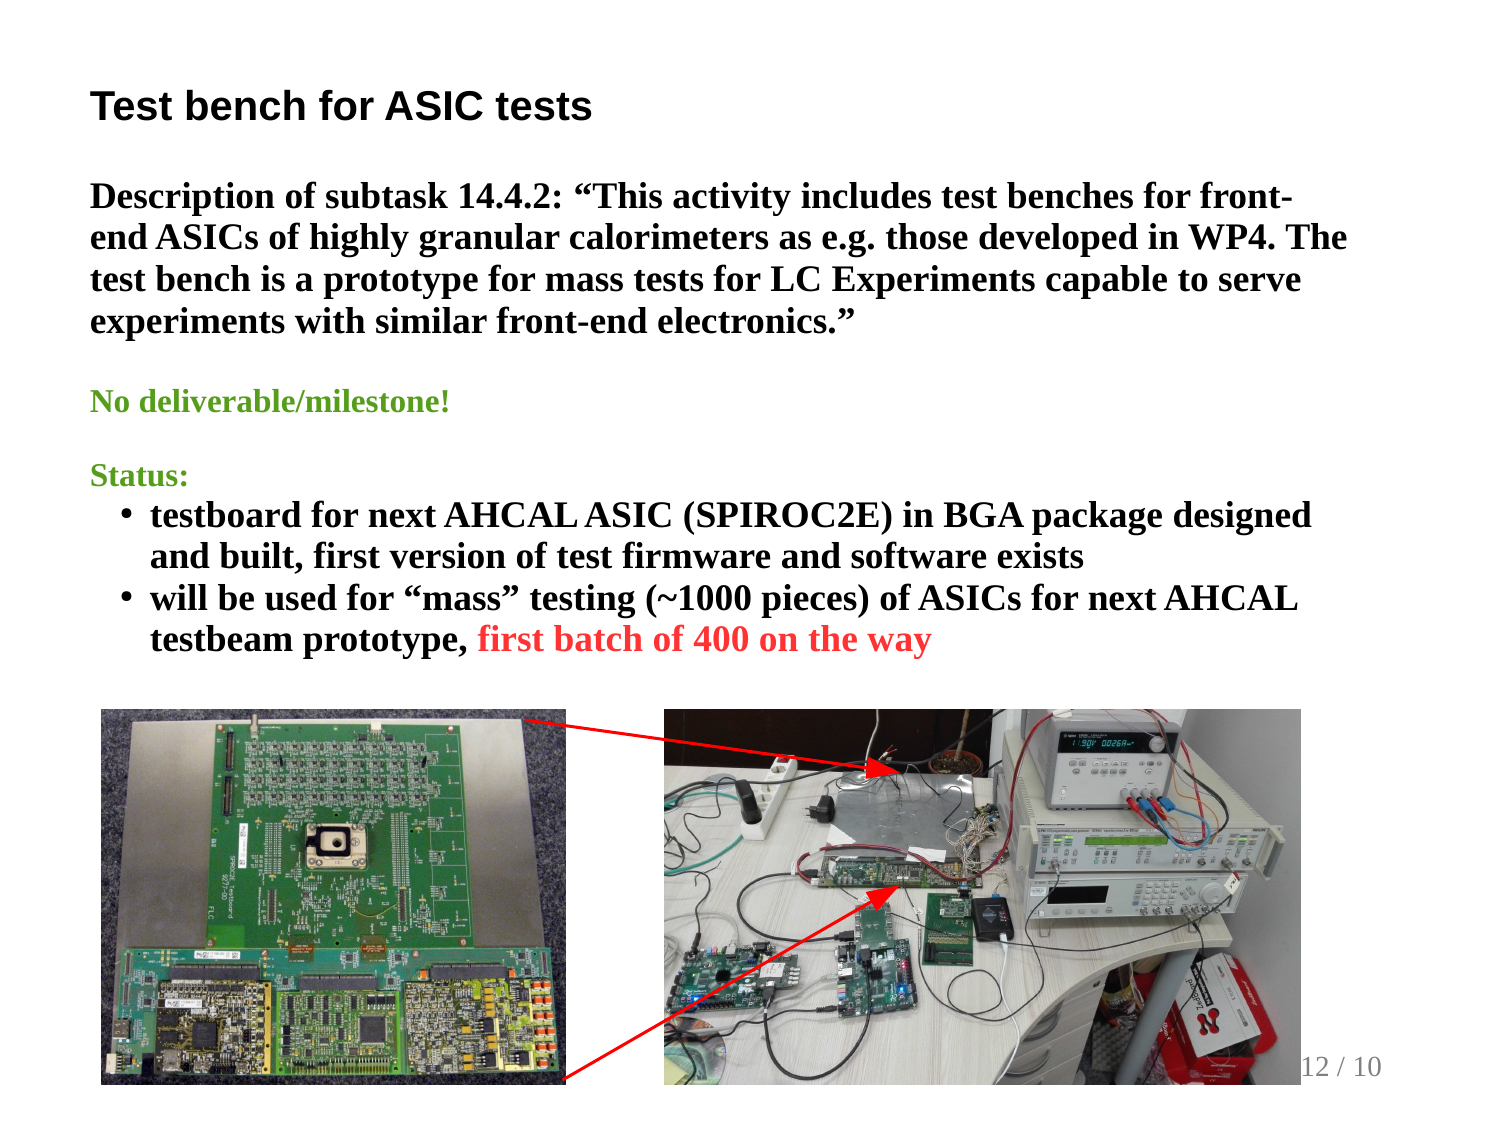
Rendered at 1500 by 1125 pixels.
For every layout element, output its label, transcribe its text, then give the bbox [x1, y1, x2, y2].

picture [664, 709, 1301, 1085]
picture [101, 709, 566, 1085]
text_box Test bench for ASIC tests Description of subtask 14.4.2: “This activity includes test benches for front-end ASICs of highly granular calorimeters as e.g. those developed in WP4. The test bench is a prototype for mass tests for LC Experiments capable to serve experiments with similar front-end electronics.” No deliverable/milestone! Status: testboard for next AHCAL ASIC (SPIROC2E) in BGA package designed and built, first version of test firmware and software exists will be used for “mass” testing (~1000 pieces) of ASICs for next AHCAL testbeam prototype, first batch of 400 on the way [75, 75, 1367, 779]
